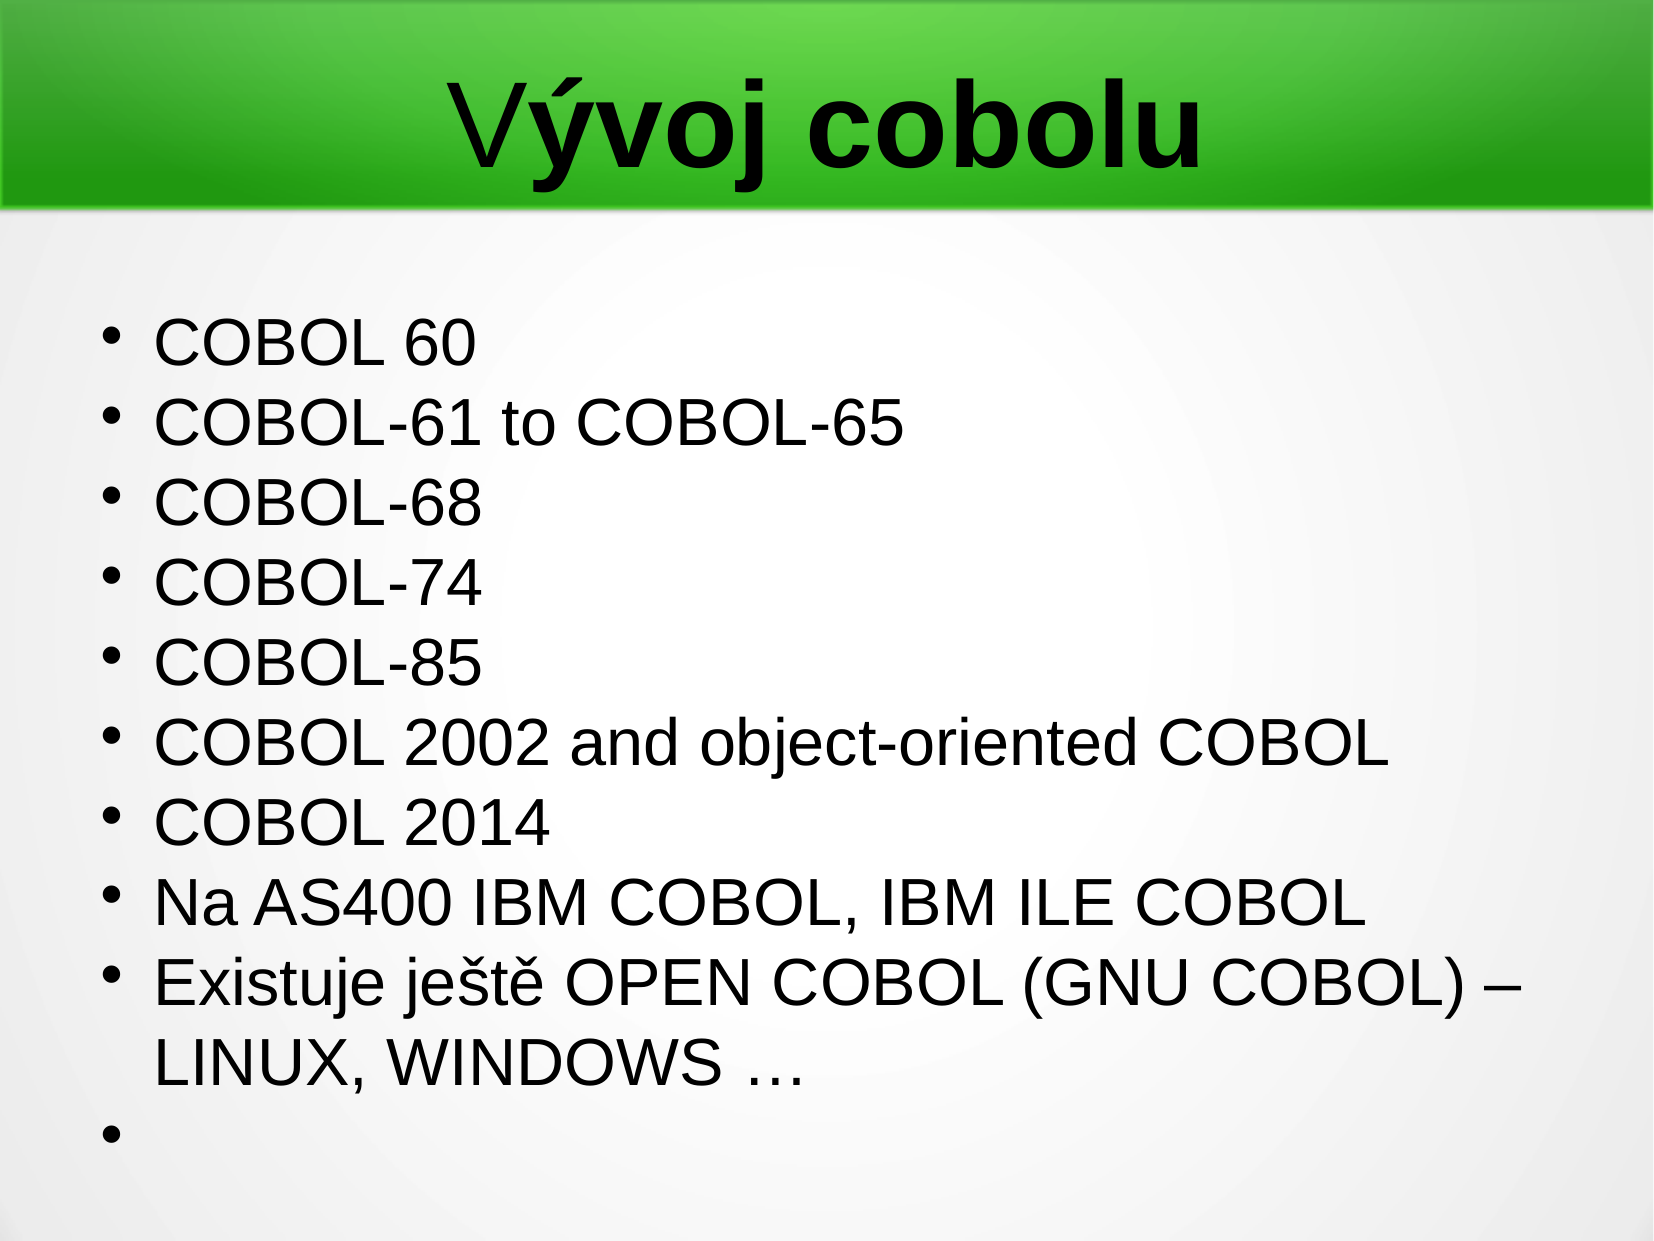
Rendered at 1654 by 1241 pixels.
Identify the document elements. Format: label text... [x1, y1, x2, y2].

text_box COBOL 60 COBOL-61 to COBOL-65 COBOL-68 COBOL-74 COBOL-85 COBOL 2002 and object-oriented COBOL COBOL 2014 Na AS400 IBM COBOL, IBM ILE COBOL Existuje ještě OPEN COBOL (GNU COBOL) – LINUX, WINDOWS … [82, 299, 1571, 1095]
text_box Vývoj cobolu [82, 47, 1571, 189]
picture [0, 0, 1654, 1241]
